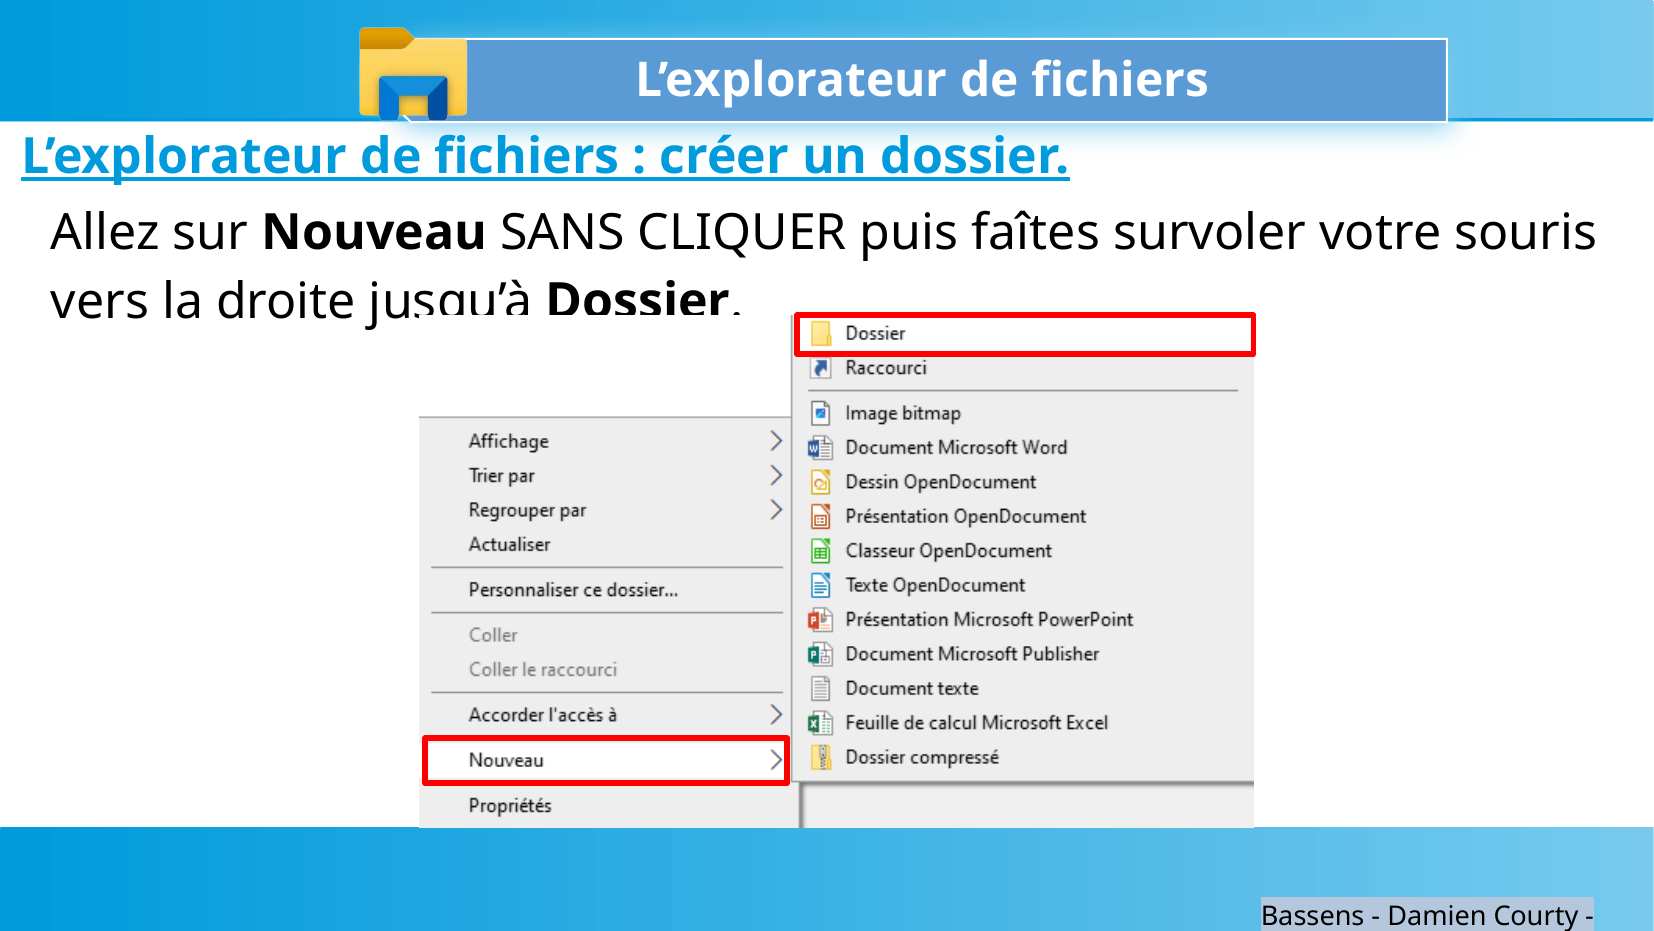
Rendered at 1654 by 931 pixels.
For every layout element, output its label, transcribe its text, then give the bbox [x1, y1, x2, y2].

text_box L’explorateur de fichiers : créer un dossier. [6, 112, 1565, 228]
picture [354, 21, 476, 125]
text_box Bassens - Damien Courty - 2024 [1246, 889, 1654, 931]
picture [419, 315, 1254, 828]
text_box Allez sur Nouveau SANS CLIQUER puis faîtes survoler votre souris vers la droite jusqu’à Dossier. [36, 188, 1625, 322]
text_box [425, 738, 788, 784]
text_box [797, 315, 1254, 355]
text_box L’explorateur de fichiers [476, 38, 1447, 112]
